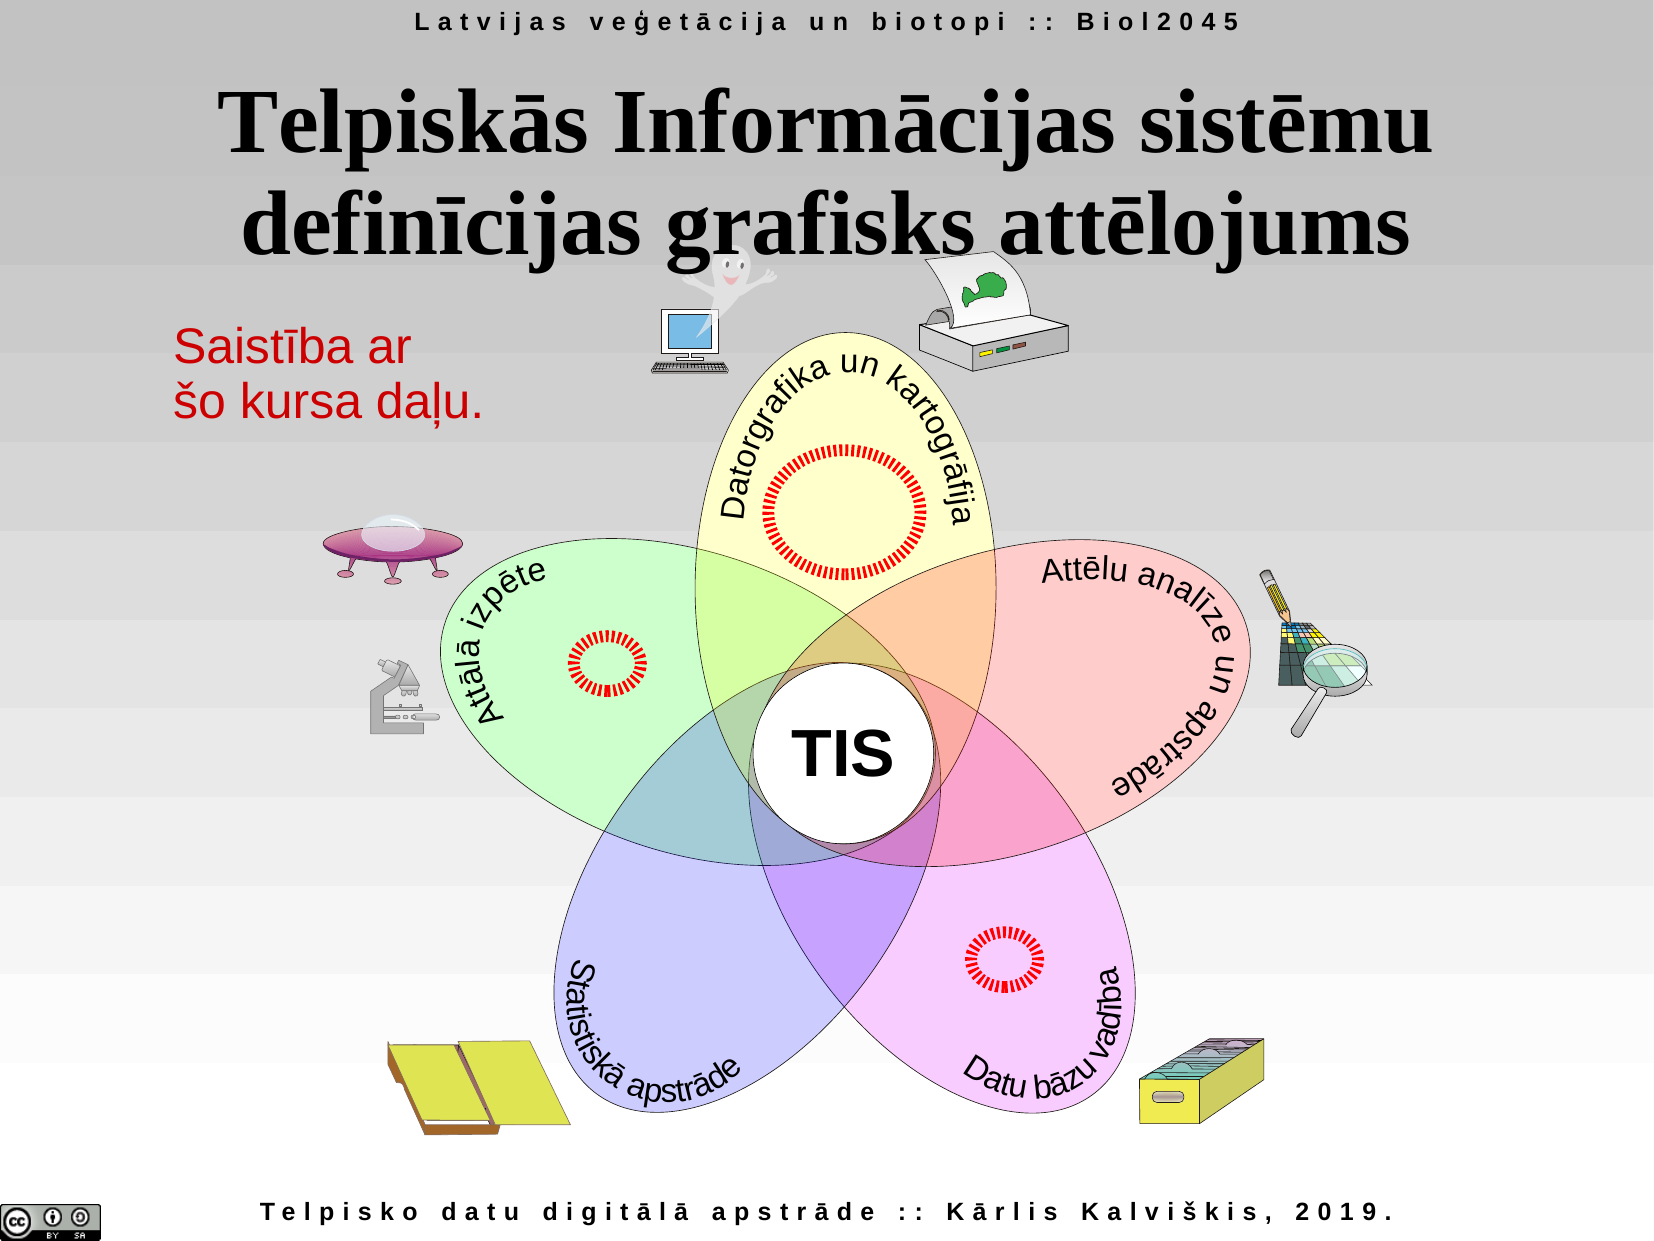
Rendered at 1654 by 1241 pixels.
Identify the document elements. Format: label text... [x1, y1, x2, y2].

text_box [661, 296, 740, 361]
text_box [651, 362, 729, 373]
text_box [919, 296, 1069, 372]
text_box [322, 514, 463, 585]
text_box [1259, 569, 1373, 738]
text_box [387, 1040, 571, 1135]
title Telpiskās Informācijas sistēmu definīcijas grafisks attēlojums [29, 49, 1625, 296]
text_box [1139, 1038, 1264, 1124]
picture [0, 0, 1654, 1241]
text_box [411, 713, 440, 721]
text_box Saistība ar šo kursa daļu. [173, 317, 485, 430]
text_box [440, 332, 1251, 1114]
text_box TIS [776, 708, 911, 799]
text_box [370, 659, 424, 734]
